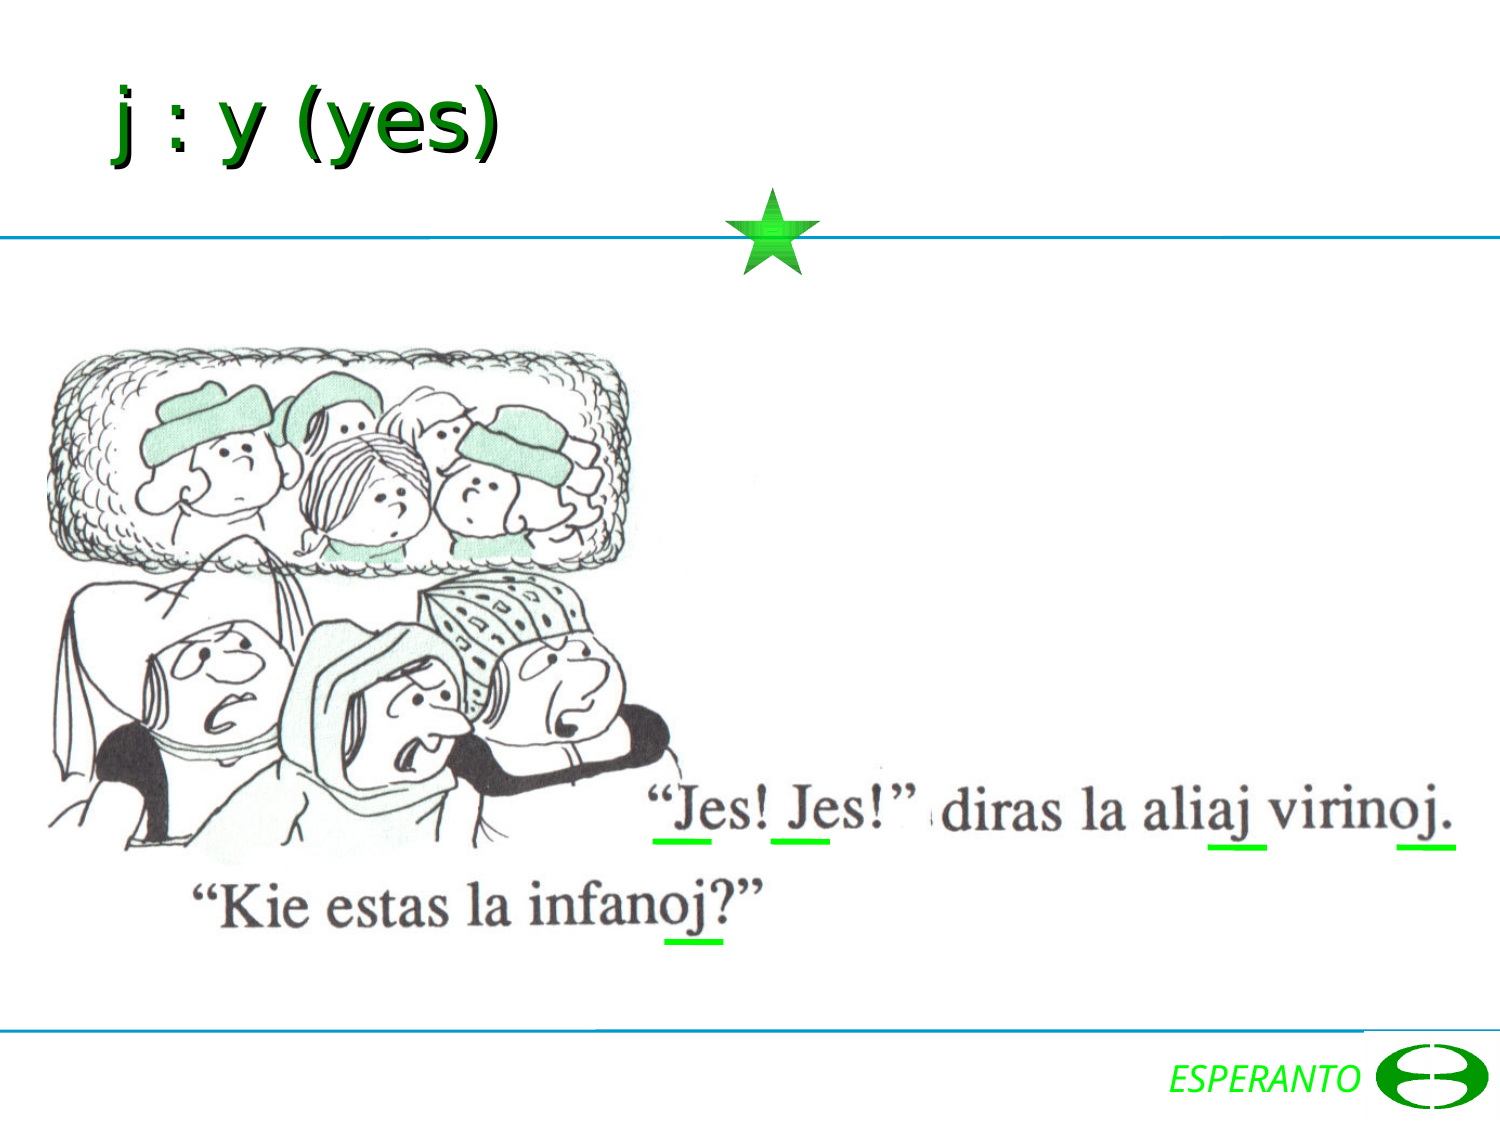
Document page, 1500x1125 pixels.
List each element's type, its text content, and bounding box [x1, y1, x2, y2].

title j : y (yes) [112, 5, 1448, 245]
picture [47, 342, 1453, 947]
picture [1364, 1032, 1500, 1122]
